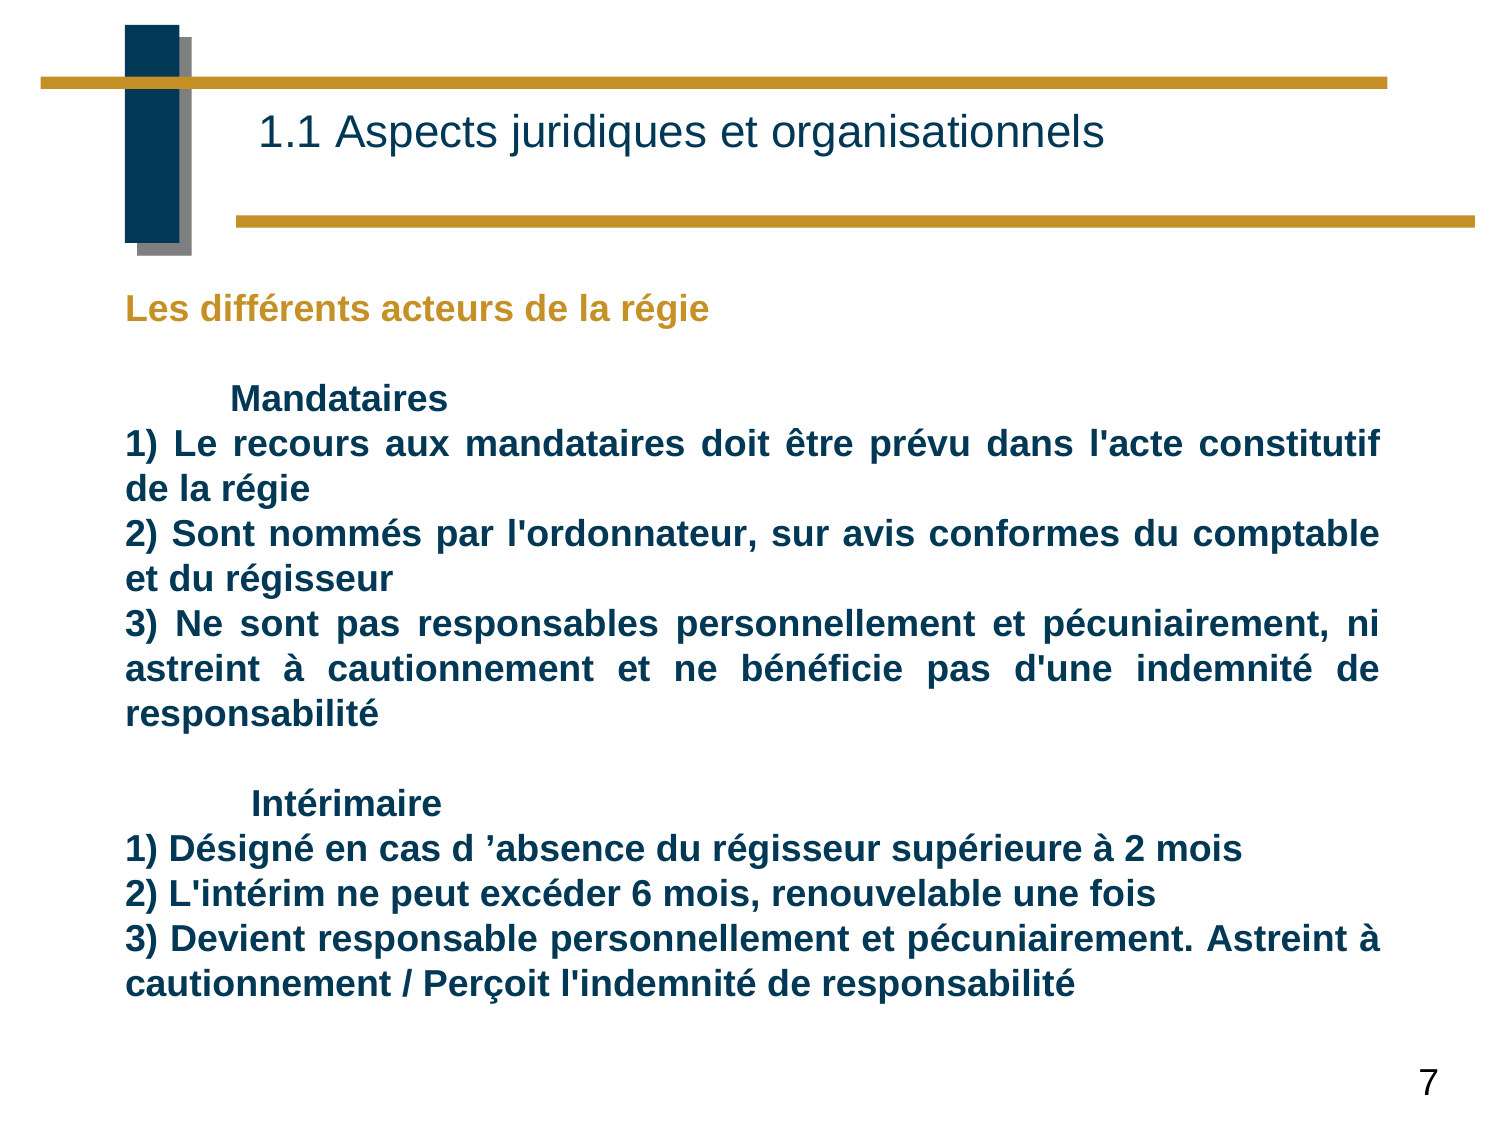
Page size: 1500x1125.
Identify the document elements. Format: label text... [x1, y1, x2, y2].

text_box [236, 215, 1475, 228]
text_box 1.1 - Aspects juridiques et organisationnels [462, 542, 1056, 589]
title 1.1 Aspects juridiques et organisationnels [243, 76, 1500, 187]
text_box [40, 24, 243, 243]
list Les différents acteurs de la régie Mandataires 1) Le recours aux mandataires doit être prévu dans l'acte constitutif de la régie 2) Sont nommés par l'ordonnateur, sur avis conformes du comptable et du régisseur 3) Ne sont pas responsables personnellement et pécuniairement, ni astreint à cautionnement et ne bénéficie pas d'une indemnité de responsabilité Intérimaire 1) Désigné en cas d ’absence du régisseur supérieure à 2 mois 2) L'intérim ne peut excéder 6 mois, renouvelable une fois 3) Devient responsable personnellement et pécuniairement. Astreint à cautionnement / Perçoit l'indemnité de responsabilité [125, 283, 1382, 1004]
list 7 [1169, 1012, 1465, 1125]
